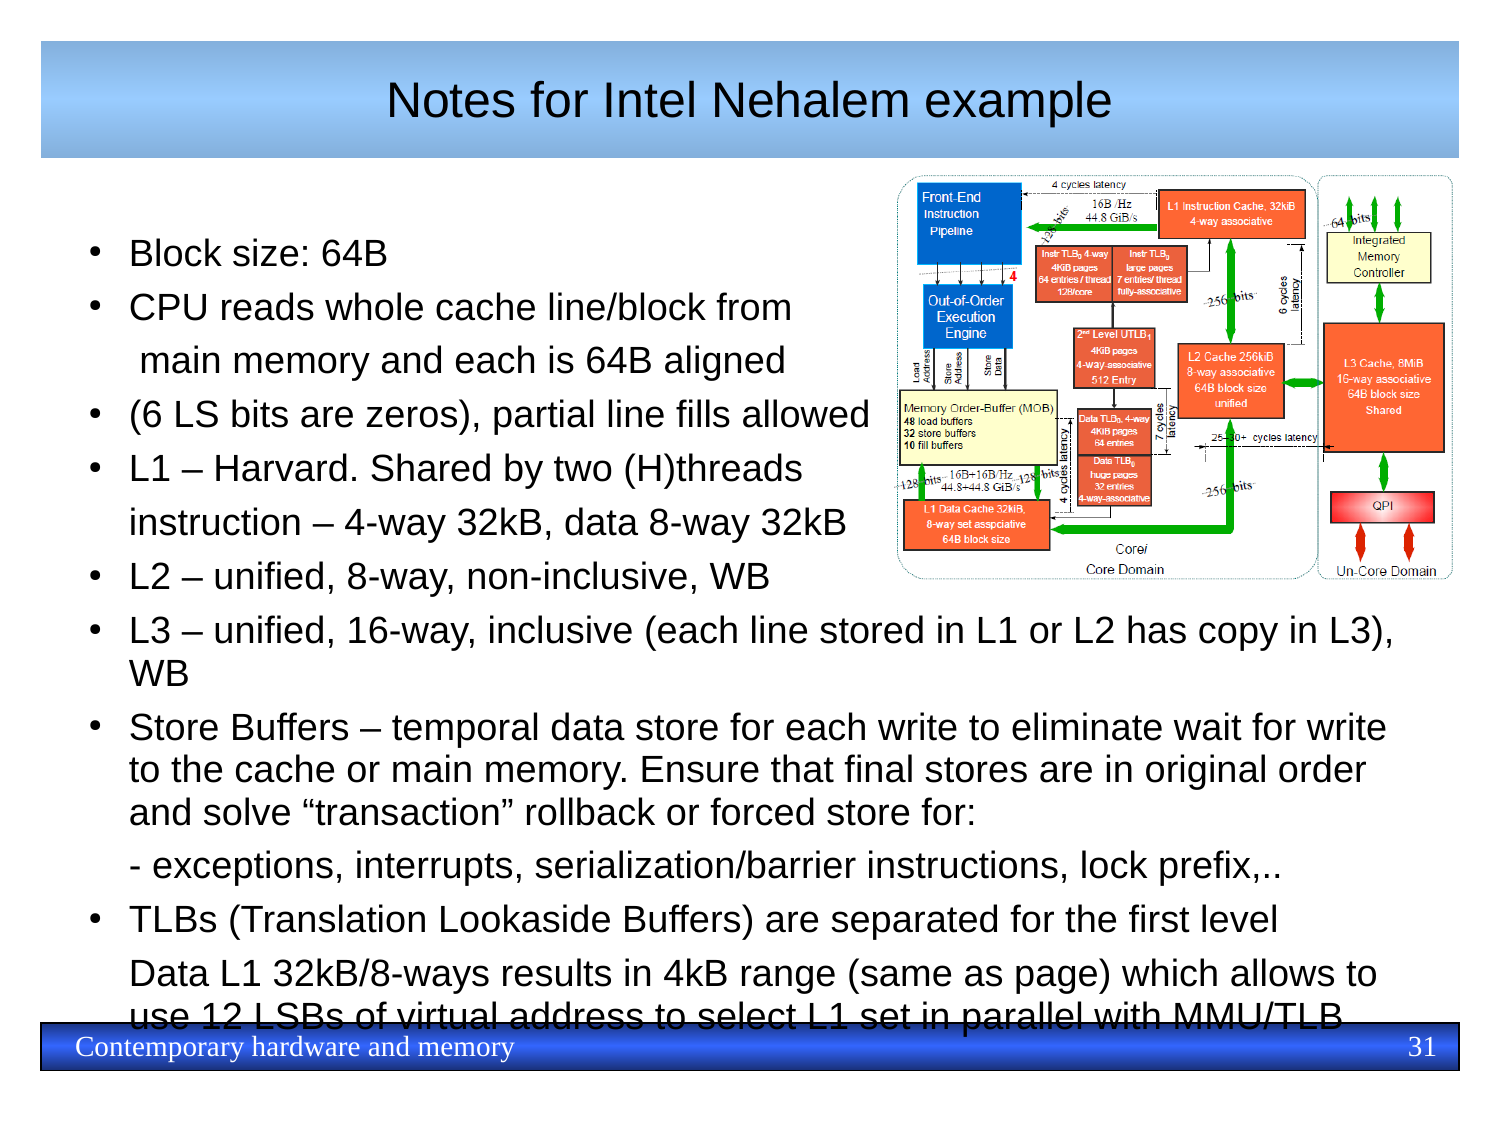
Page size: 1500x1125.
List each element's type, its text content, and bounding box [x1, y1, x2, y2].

title Notes for Intel Nehalem example [41, 41, 1459, 158]
text_box [880, 160, 1459, 585]
list Block size: 64B CPU reads whole cache line/block from main memory and each is 64B aligned (6 LS bits are zeros), partial line fills allowed L1 – Harvard. Shared by two (H)threads instruction – 4-way 32kB, data 8-way 32kB L2 – unified, 8-way, non-inclusive, WB L3 – unified, 16-way, inclusive (each line stored in L1 or L2 has copy in L3), WB Store Buffers – temporal data store for each write to eliminate wait for write to the cache or main memory. Ensure that final stores are in original order and solve “transaction” rollback or forced store for: - exceptions, interrupts, serialization/barrier instructions, lock prefix,.. TLBs (Translation Lookaside Buffers) are separated for the first level Data L1 32kB/8-ways results in 4kB range (same as page) which allows to use 12 LSBs of virtual address to select L1 set in parallel with MMU/TLB [75, 231, 1426, 1047]
